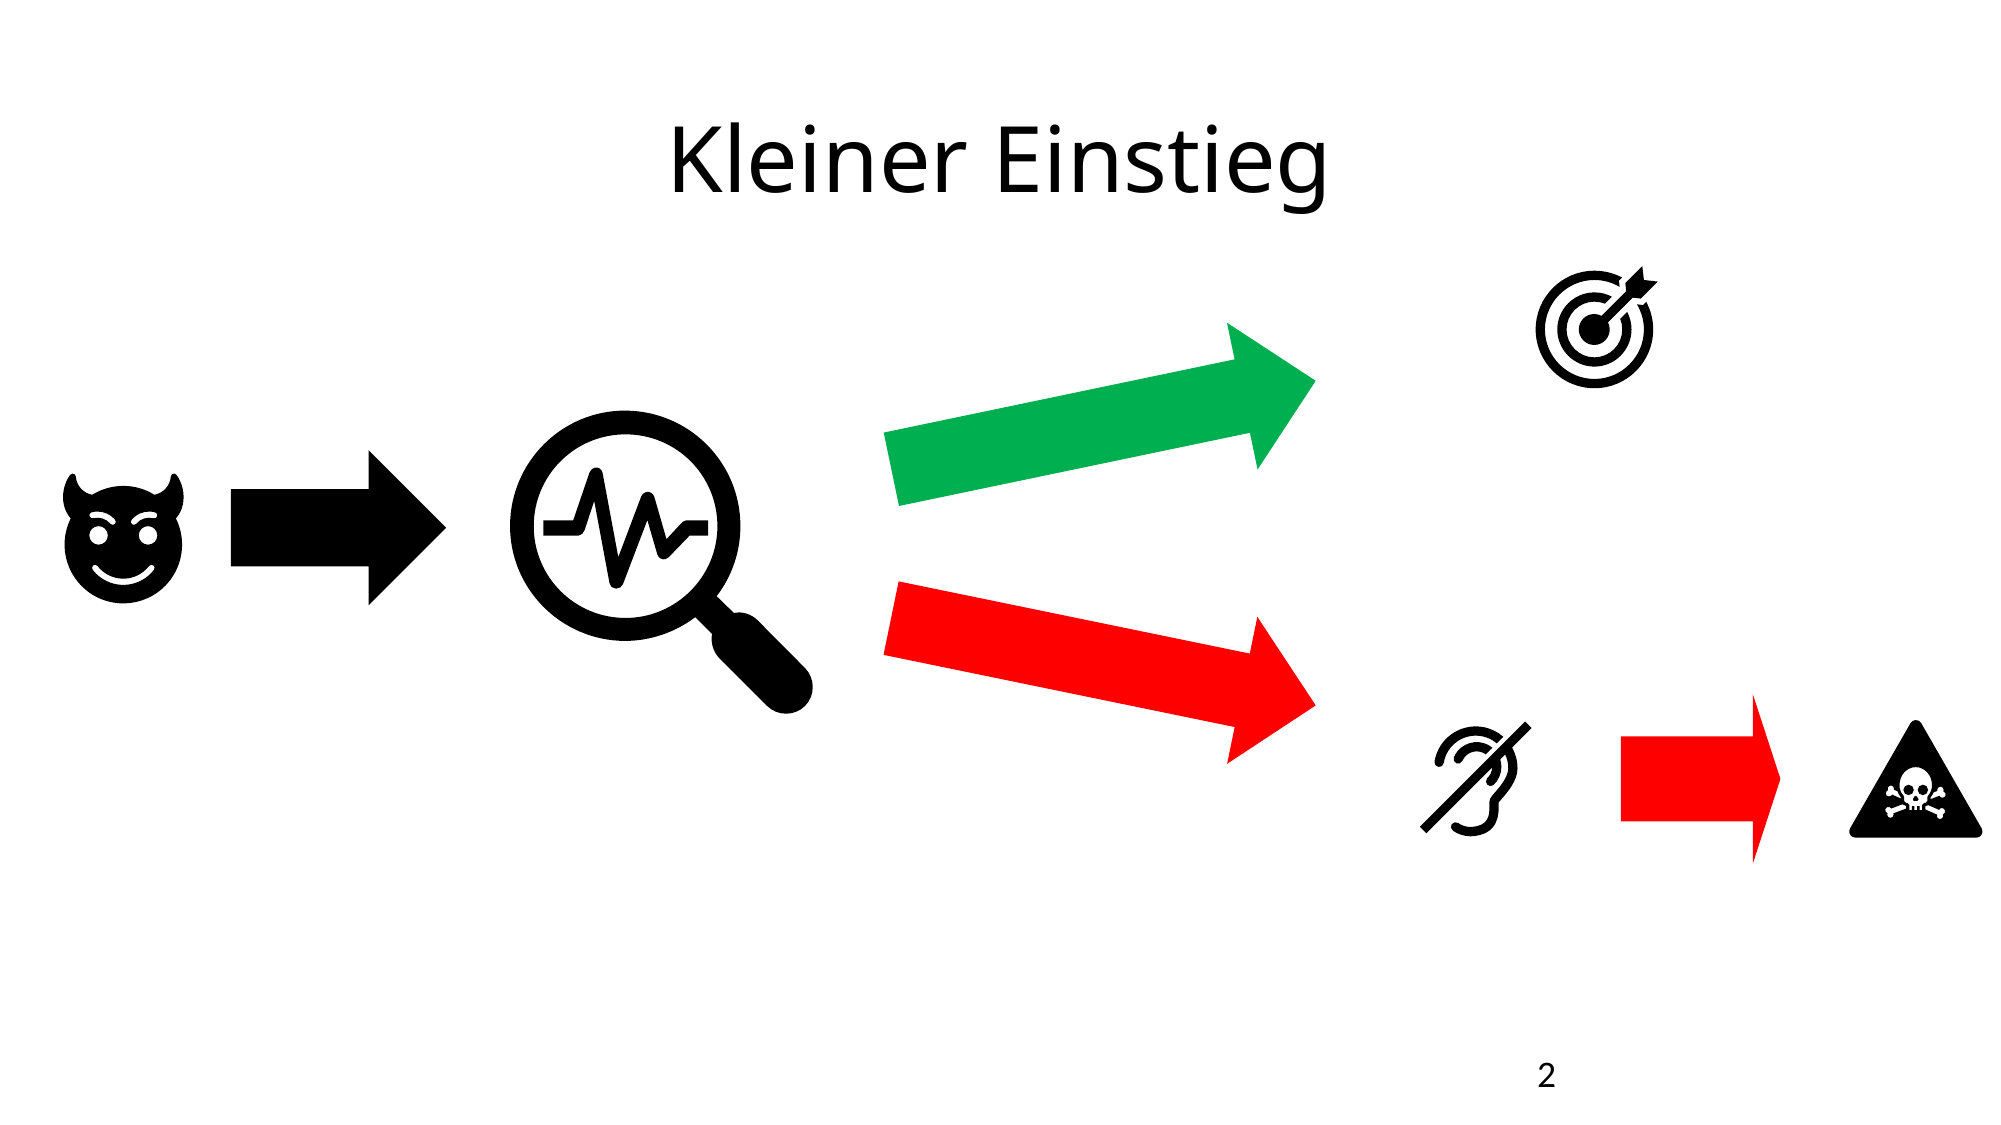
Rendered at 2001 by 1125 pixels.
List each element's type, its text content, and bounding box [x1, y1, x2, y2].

text_box [1412, 1042, 1973, 1103]
title Kleiner Einstieg [137, 54, 1863, 272]
text_box [883, 581, 1316, 764]
picture [1521, 252, 1672, 403]
picture [1400, 703, 1551, 854]
text_box [883, 322, 1316, 506]
text_box [1620, 694, 1781, 864]
text_box [231, 452, 445, 603]
picture [48, 469, 199, 620]
picture [478, 376, 850, 749]
picture [1840, 703, 1991, 854]
